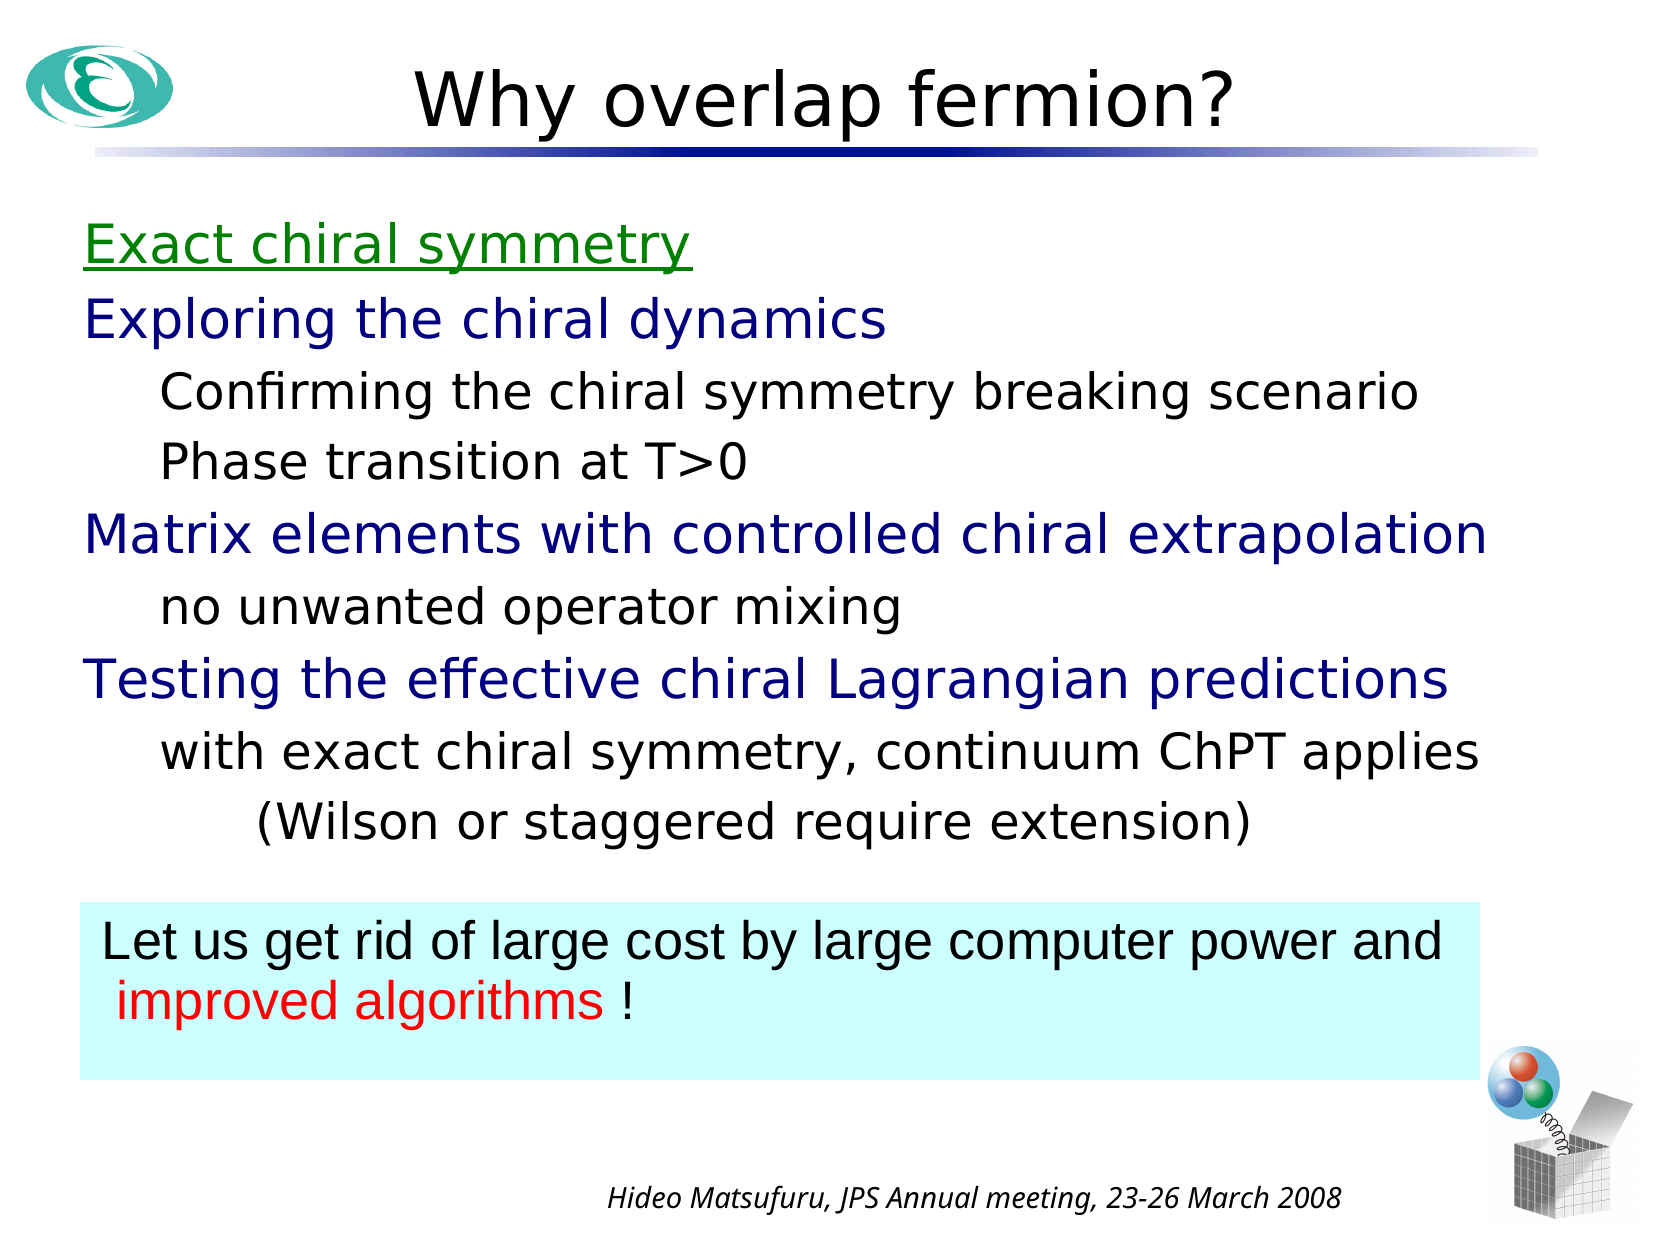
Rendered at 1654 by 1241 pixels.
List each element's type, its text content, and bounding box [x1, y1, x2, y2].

text_box Let us get rid of large cost by large computer power and improved algorithms ! [101, 910, 1446, 1045]
list Exact chiral symmetry Exploring the chiral dynamics Confirming the chiral symmetry breaking scenario Phase transition at T>0 Matrix elements with controlled chiral extrapolation no unwanted operator mixing Testing the effective chiral Lagrangian predictions with exact chiral symmetry, continuum ChPT applies (Wilson or staggered require extension) [65, 213, 1561, 852]
picture [20, 37, 179, 136]
picture [95, 147, 1538, 157]
title Why overlap fermion? [201, 47, 1450, 154]
text_box [79, 901, 1481, 1081]
picture [1482, 1039, 1639, 1226]
